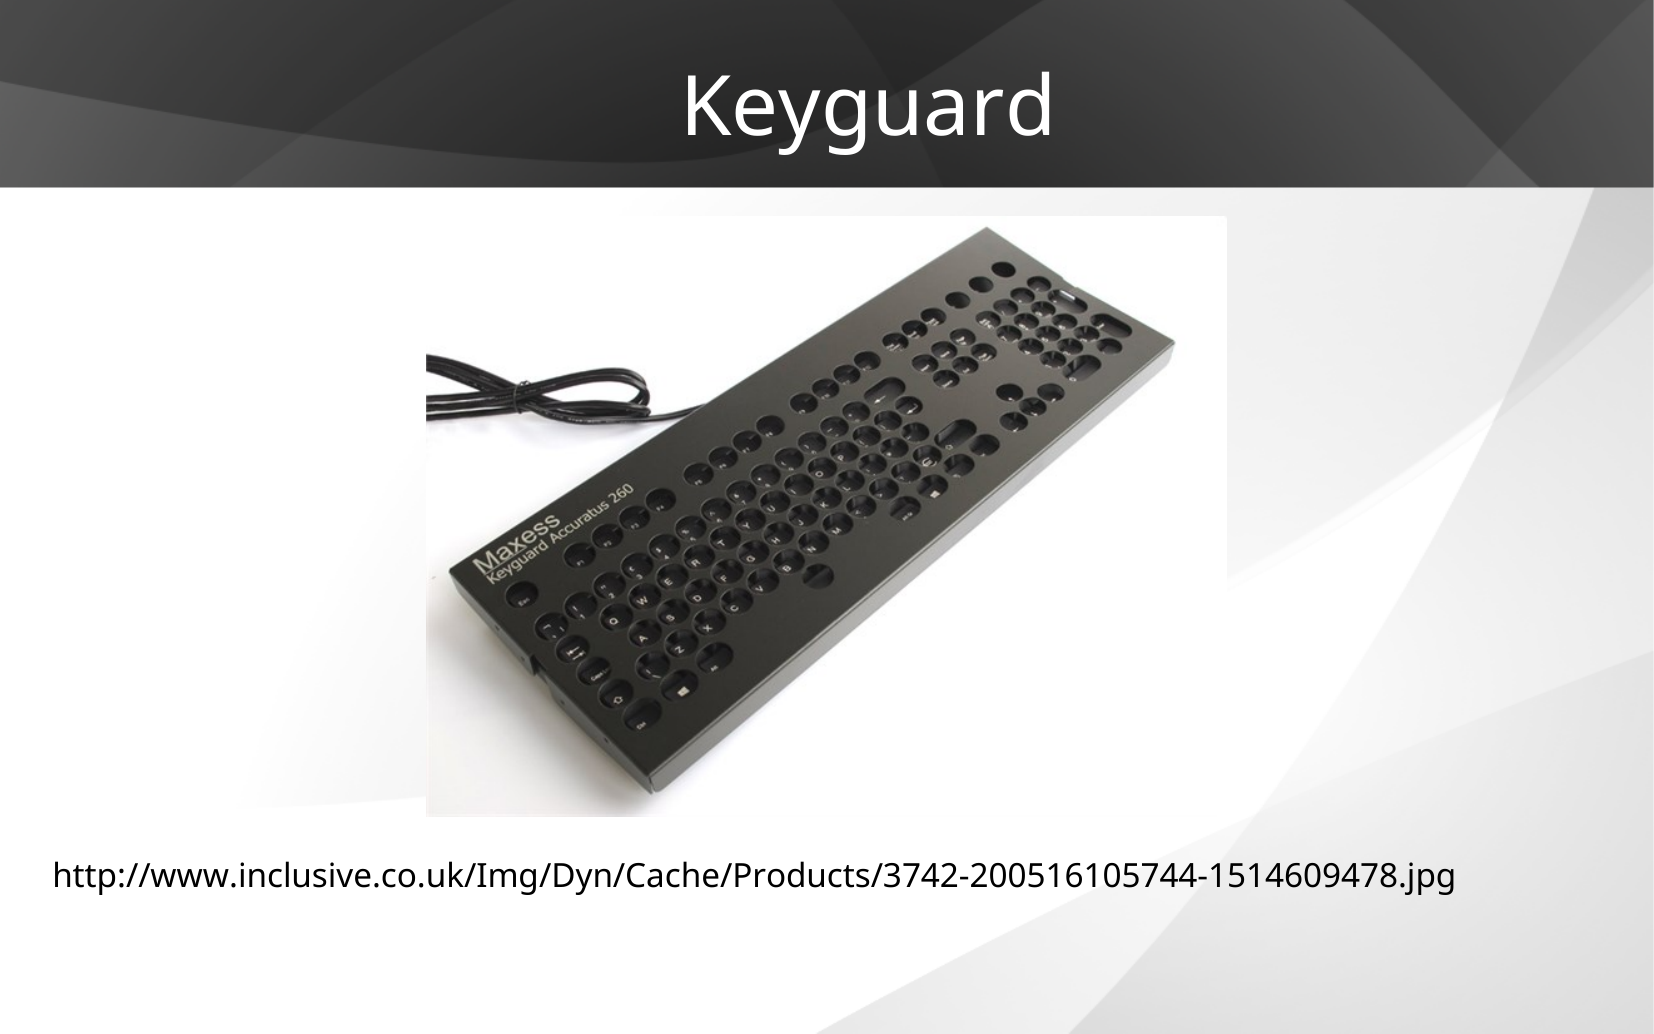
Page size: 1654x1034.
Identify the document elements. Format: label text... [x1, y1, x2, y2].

picture [0, 0, 1654, 1034]
text_box http://www.inclusive.co.uk/Img/Dyn/Cache/Products/3742-200516105744-1514609478.jpg [37, 844, 1576, 959]
title Keyguard [124, 0, 1613, 208]
